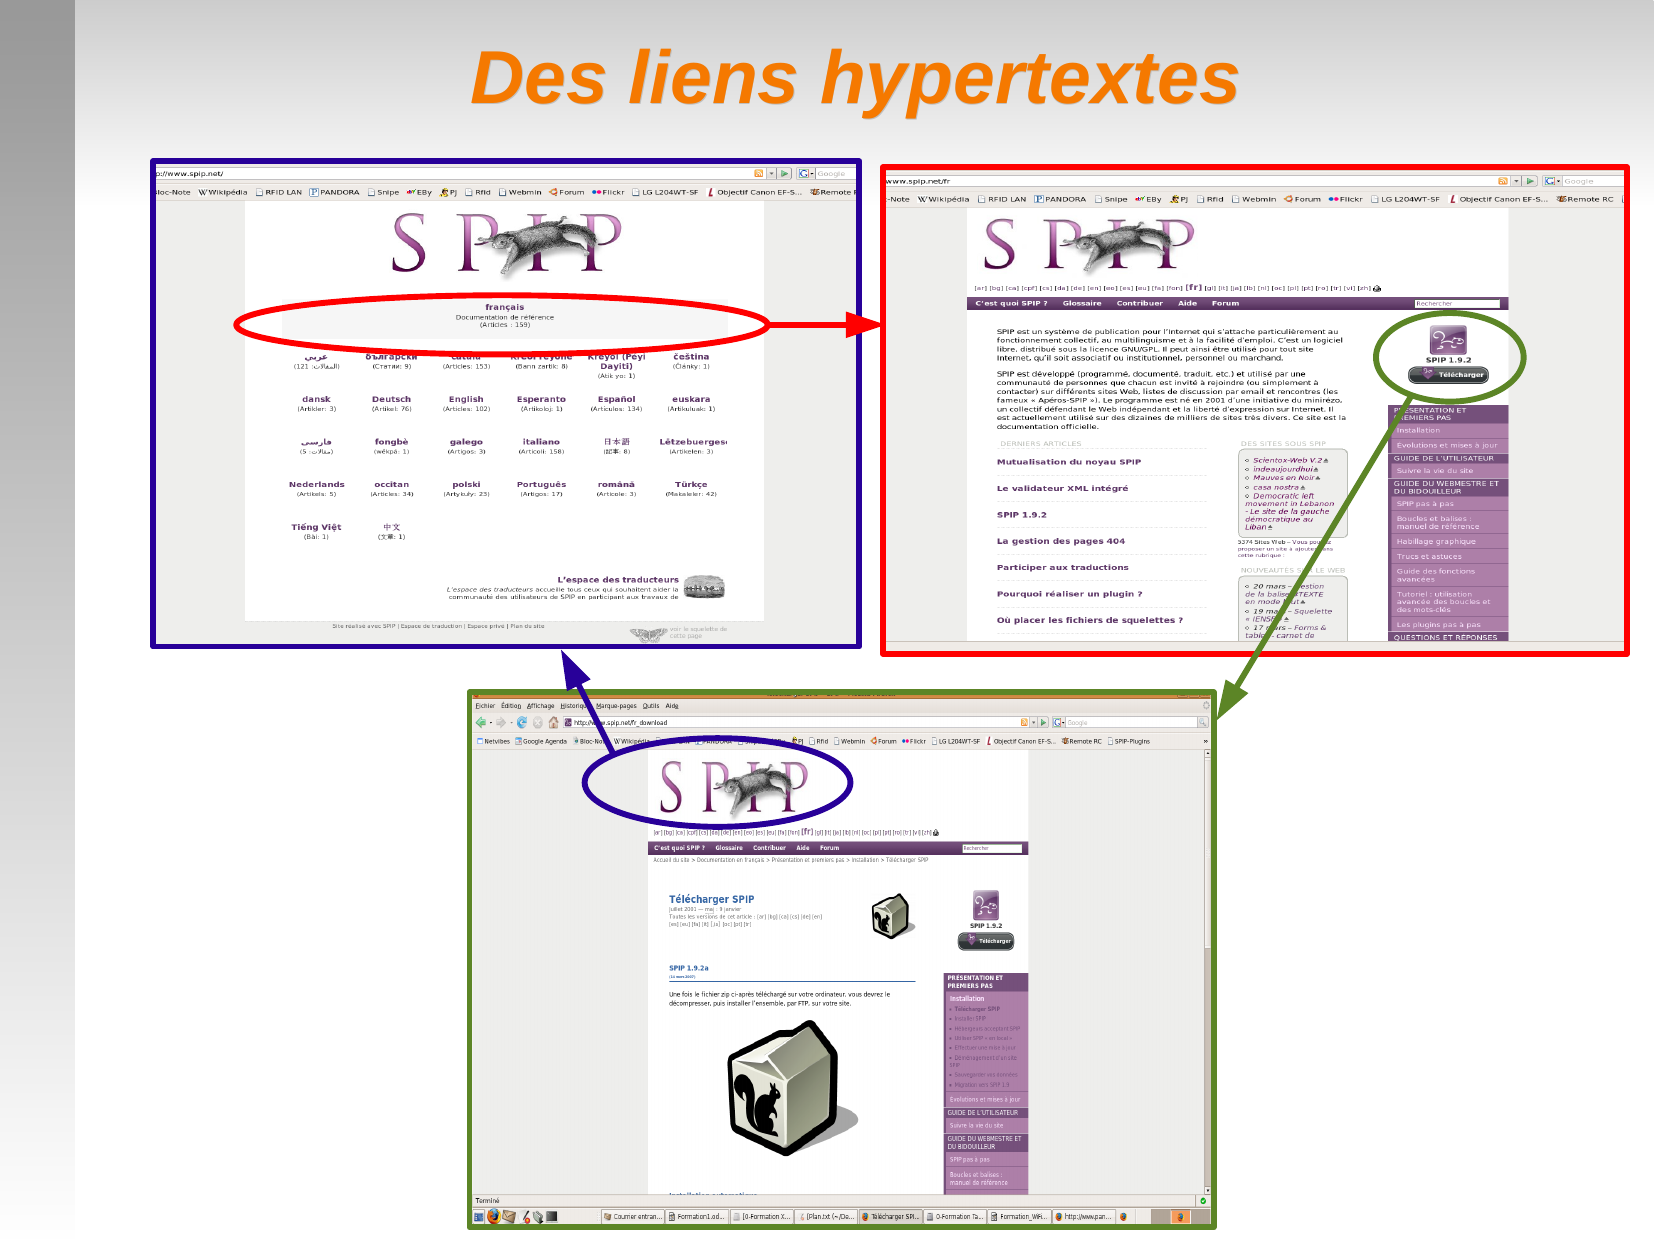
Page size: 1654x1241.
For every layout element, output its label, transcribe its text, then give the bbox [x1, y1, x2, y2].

picture [885, 170, 1625, 651]
title Des liens hypertextes [58, 7, 1654, 148]
picture [472, 695, 1211, 1225]
picture [156, 164, 857, 644]
